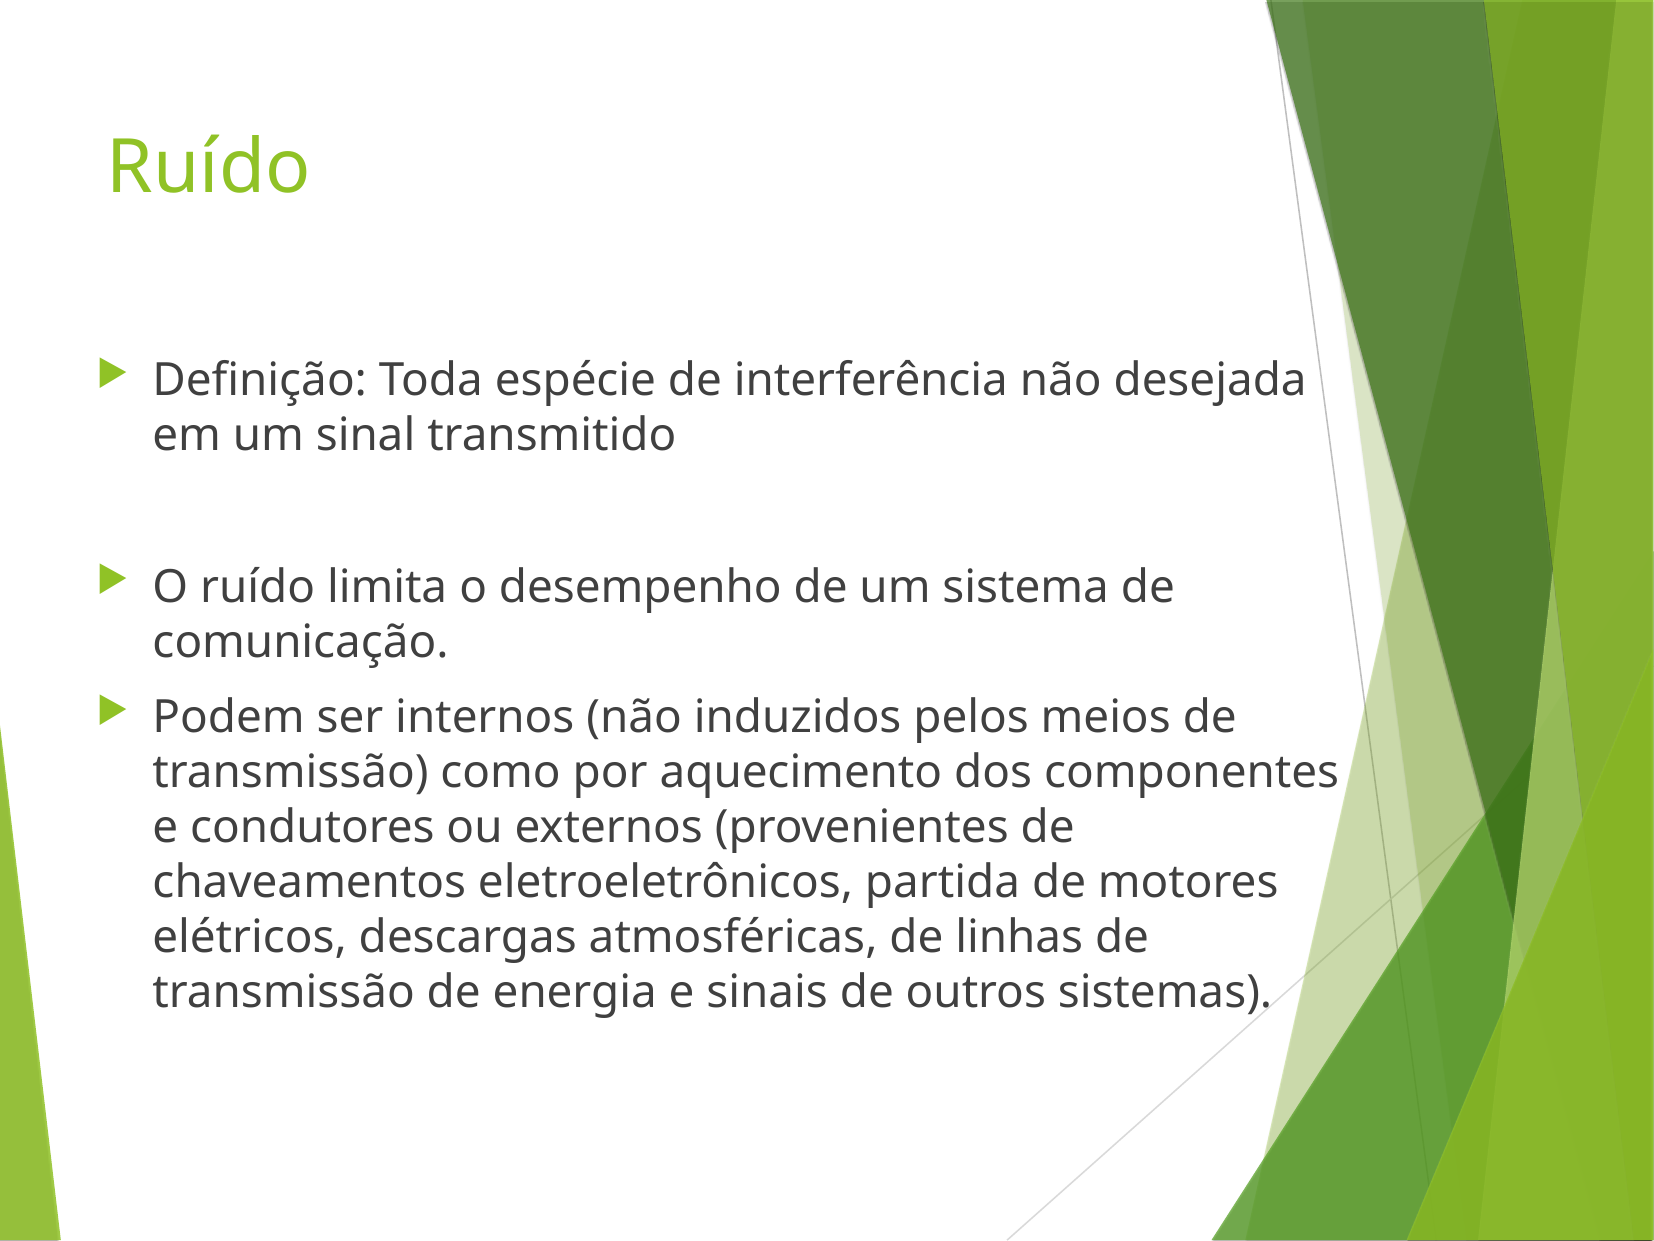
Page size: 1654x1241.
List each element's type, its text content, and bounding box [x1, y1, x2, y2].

title Ruído [91, 110, 1258, 342]
list Definição: Toda espécie de interferência não desejada em um sinal transmitido O ruído limita o desempenho de um sistema de comunicação. Podem ser internos (não induzidos pelos meios de transmissão) como por aquecimento dos componentes e condutores ou externos (provenientes de chaveamentos eletroeletrônicos, partida de motores elétricos, descargas atmosféricas, de linhas de transmissão de energia e sinais de outros sistemas). [81, 342, 1371, 1057]
